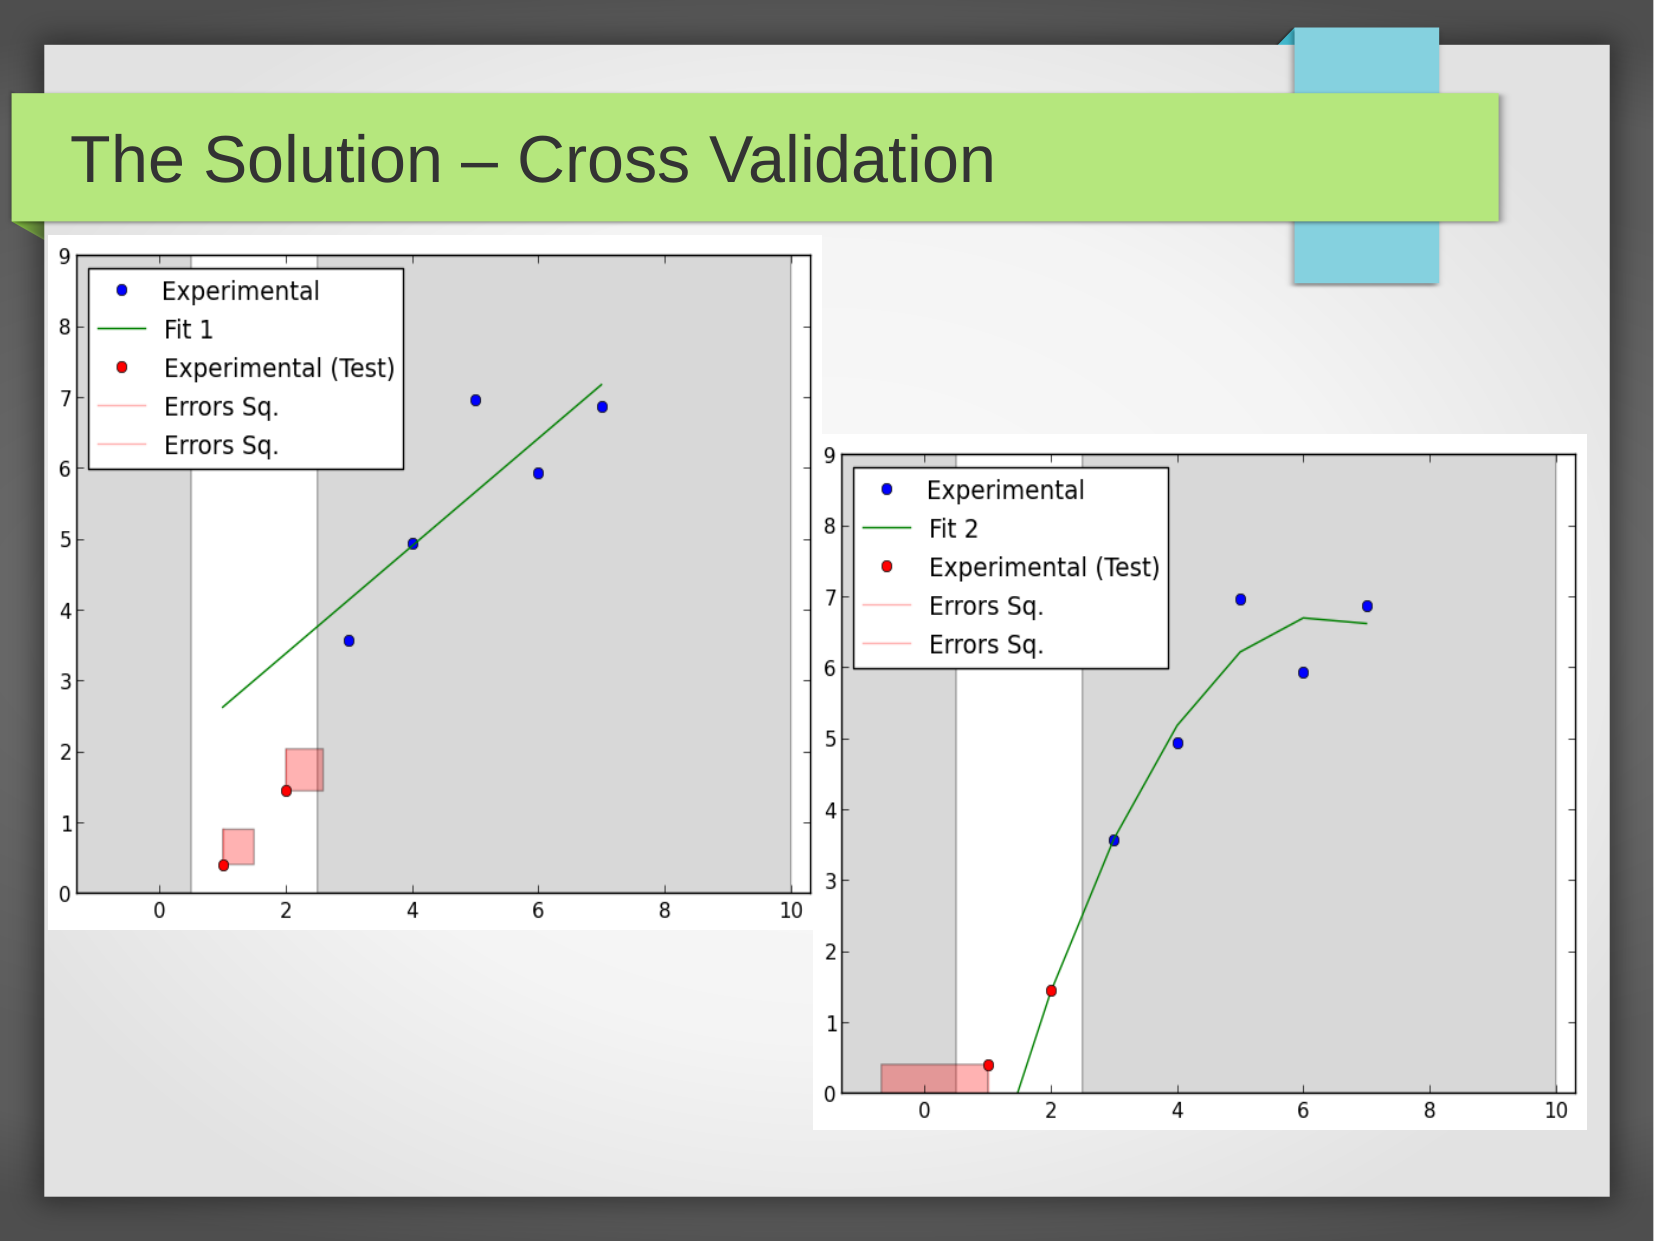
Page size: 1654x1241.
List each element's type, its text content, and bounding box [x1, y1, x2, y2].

title The Solution – Cross Validation [70, 106, 1591, 213]
picture [0, 0, 1654, 1241]
